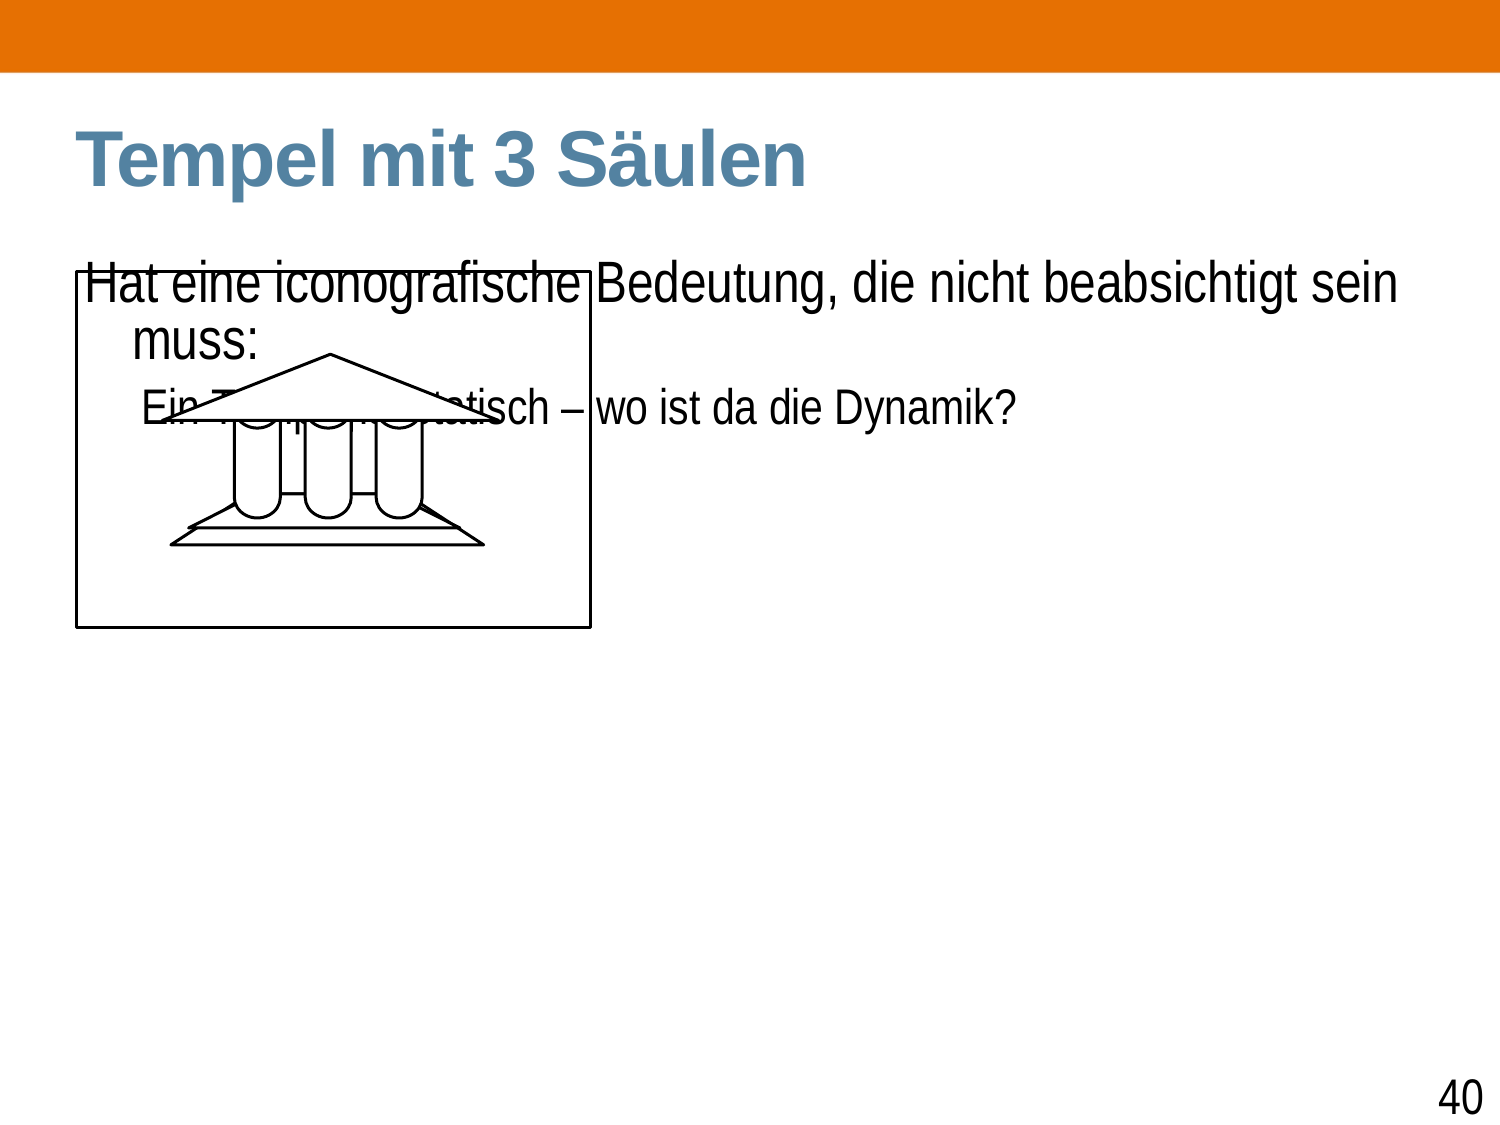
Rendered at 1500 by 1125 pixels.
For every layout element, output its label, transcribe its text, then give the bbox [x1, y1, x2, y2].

title Tempel mit 3 Säulen [75, 122, 1438, 228]
text_box [162, 354, 499, 545]
picture [0, 0, 1500, 75]
list Hat eine iconografische Bedeutung, die nicht beabsichtigt sein muss: Ein Tempel ist statisch – wo ist da die Dynamik? [749, 257, 1402, 952]
